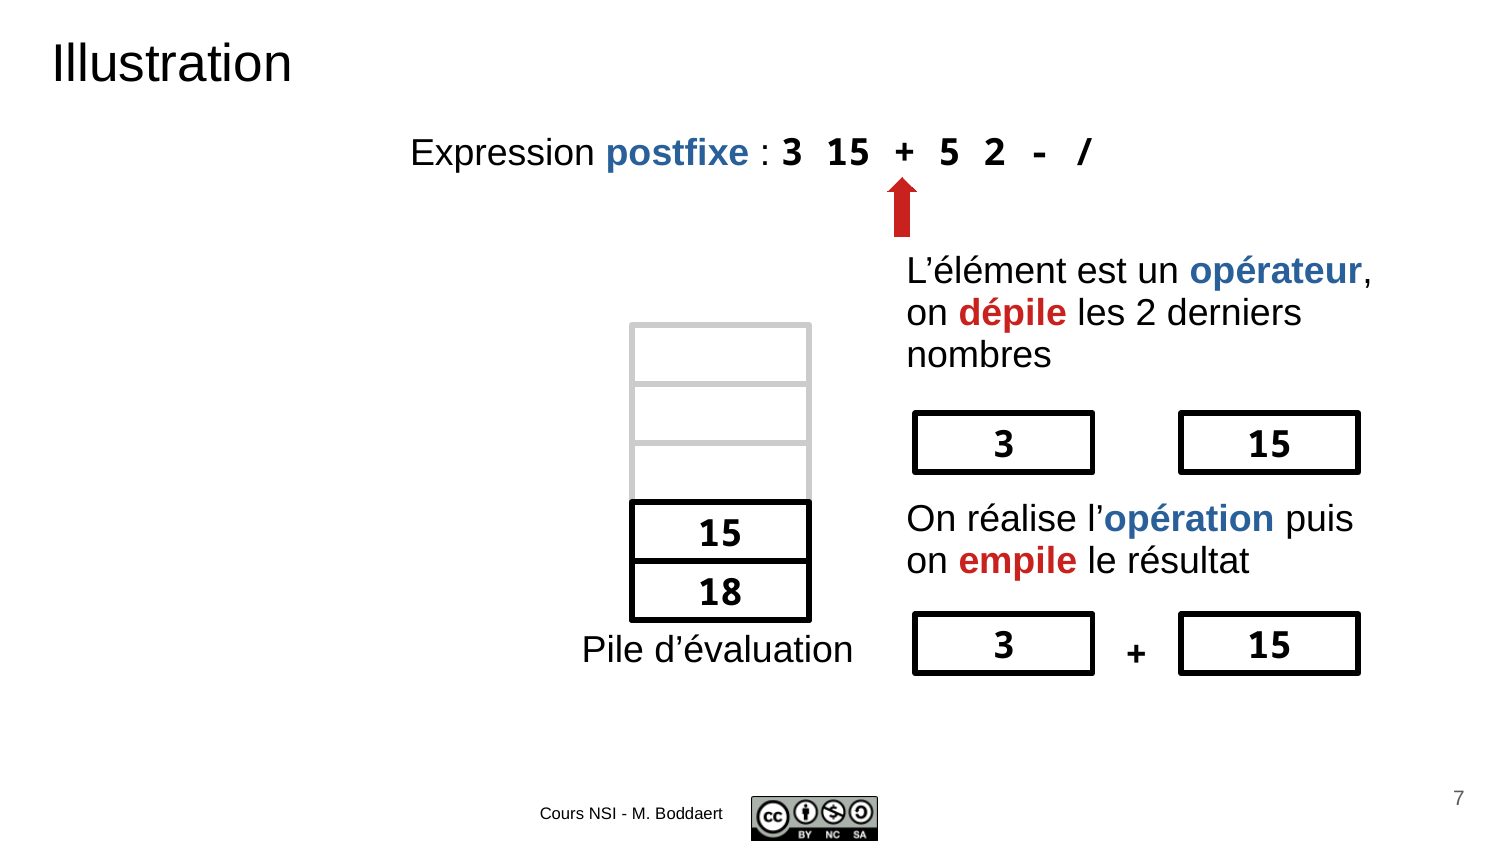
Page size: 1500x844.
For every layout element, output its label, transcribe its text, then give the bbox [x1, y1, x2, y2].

text_box [887, 177, 917, 237]
text_box 15 [631, 501, 810, 561]
picture [751, 796, 878, 841]
slide_number <numéro> [1389, 764, 1480, 830]
text_box Pile d’évaluation [566, 620, 880, 680]
text_box + [1110, 620, 1163, 673]
text_box 15 [1181, 614, 1359, 674]
text_box 18 [631, 561, 810, 620]
text_box 15 [1181, 413, 1359, 473]
text_box On réalise l’opération puis on empile le résultat [891, 490, 1394, 593]
text_box L’élément est un opérateur, on dépile les 2 derniers nombres [891, 242, 1394, 388]
text_box [631, 324, 810, 501]
text_box 3 [915, 614, 1093, 674]
text_box 3 [915, 413, 1093, 473]
title Illustration [51, 13, 1449, 108]
text_box Expression postfixe : 3 15 + 5 2 - / [29, 120, 1477, 760]
